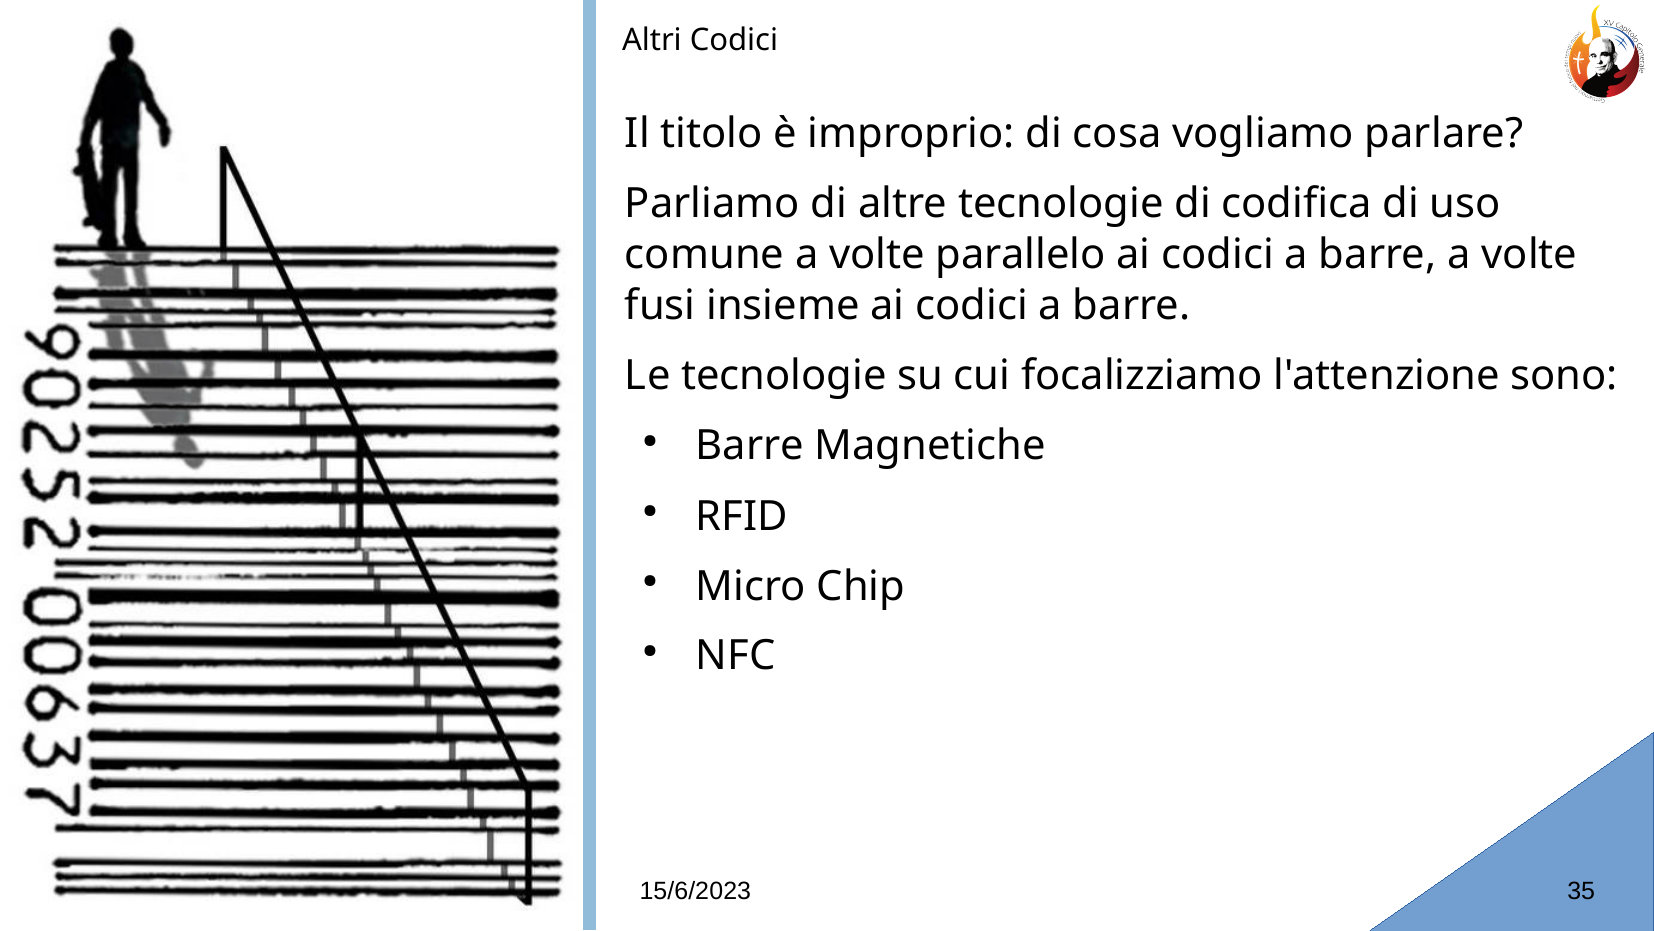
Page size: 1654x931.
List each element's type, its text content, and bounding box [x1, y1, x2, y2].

picture [1563, 4, 1646, 103]
list Il titolo è improprio: di cosa vogliamo parlare? Parliamo di altre tecnologie di codifica di uso comune a volte parallelo ai codici a barre, a volte fusi insieme ai codici a barre. Le tecnologie su cui focalizziamo l'attenzione sono: Barre Magnetiche RFID Micro Chip NFC [624, 106, 1621, 771]
text_box Altri Codici [607, 9, 1340, 63]
picture [0, 0, 583, 931]
